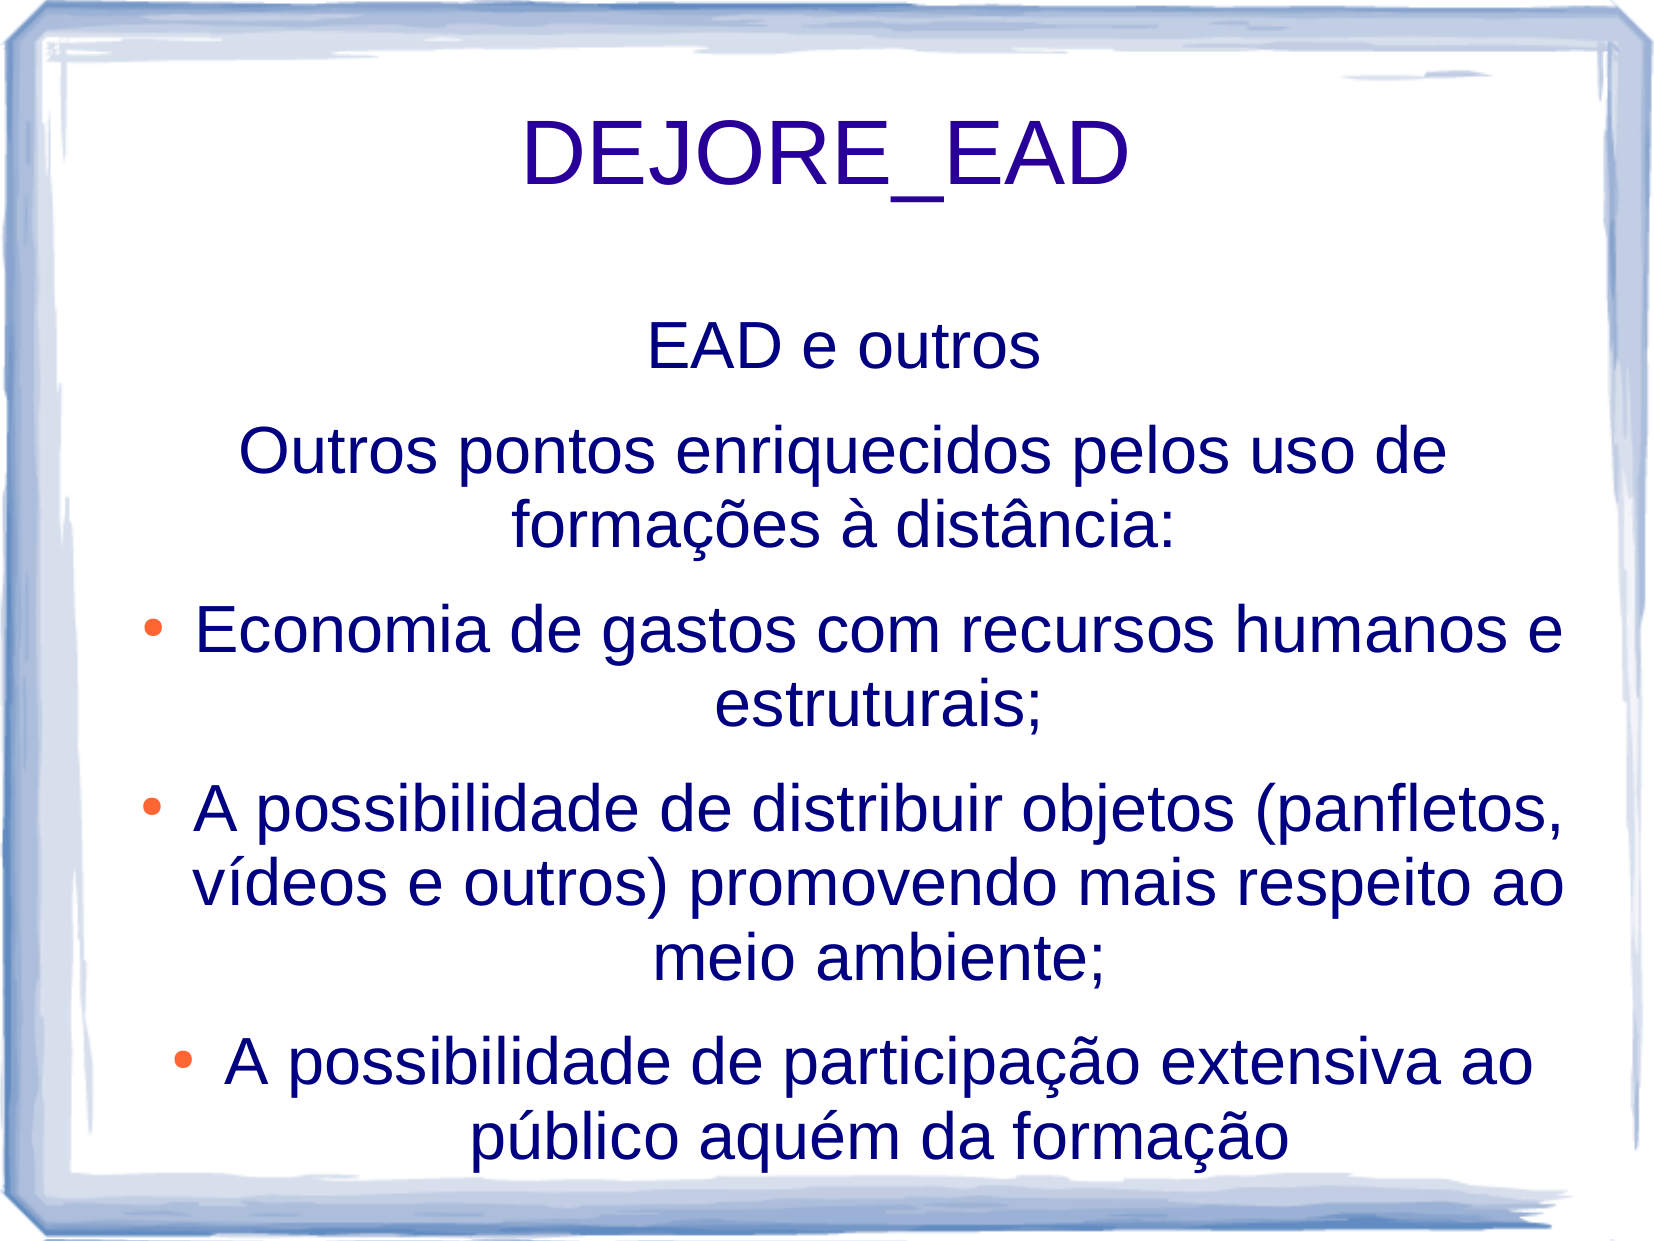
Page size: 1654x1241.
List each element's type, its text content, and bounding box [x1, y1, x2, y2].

title DEJORE_EAD [82, 49, 1571, 257]
picture [0, 0, 1654, 1241]
list EAD e outros Outros pontos enriquecidos pelos uso de formações à distância: Economia de gastos com recursos humanos e estruturais; A possibilidade de distribuir objetos (panfletos, vídeos e outros) promovendo mais respeito ao meio ambiente; A possibilidade de participação extensiva ao público aquém da formação [118, 308, 1571, 1174]
